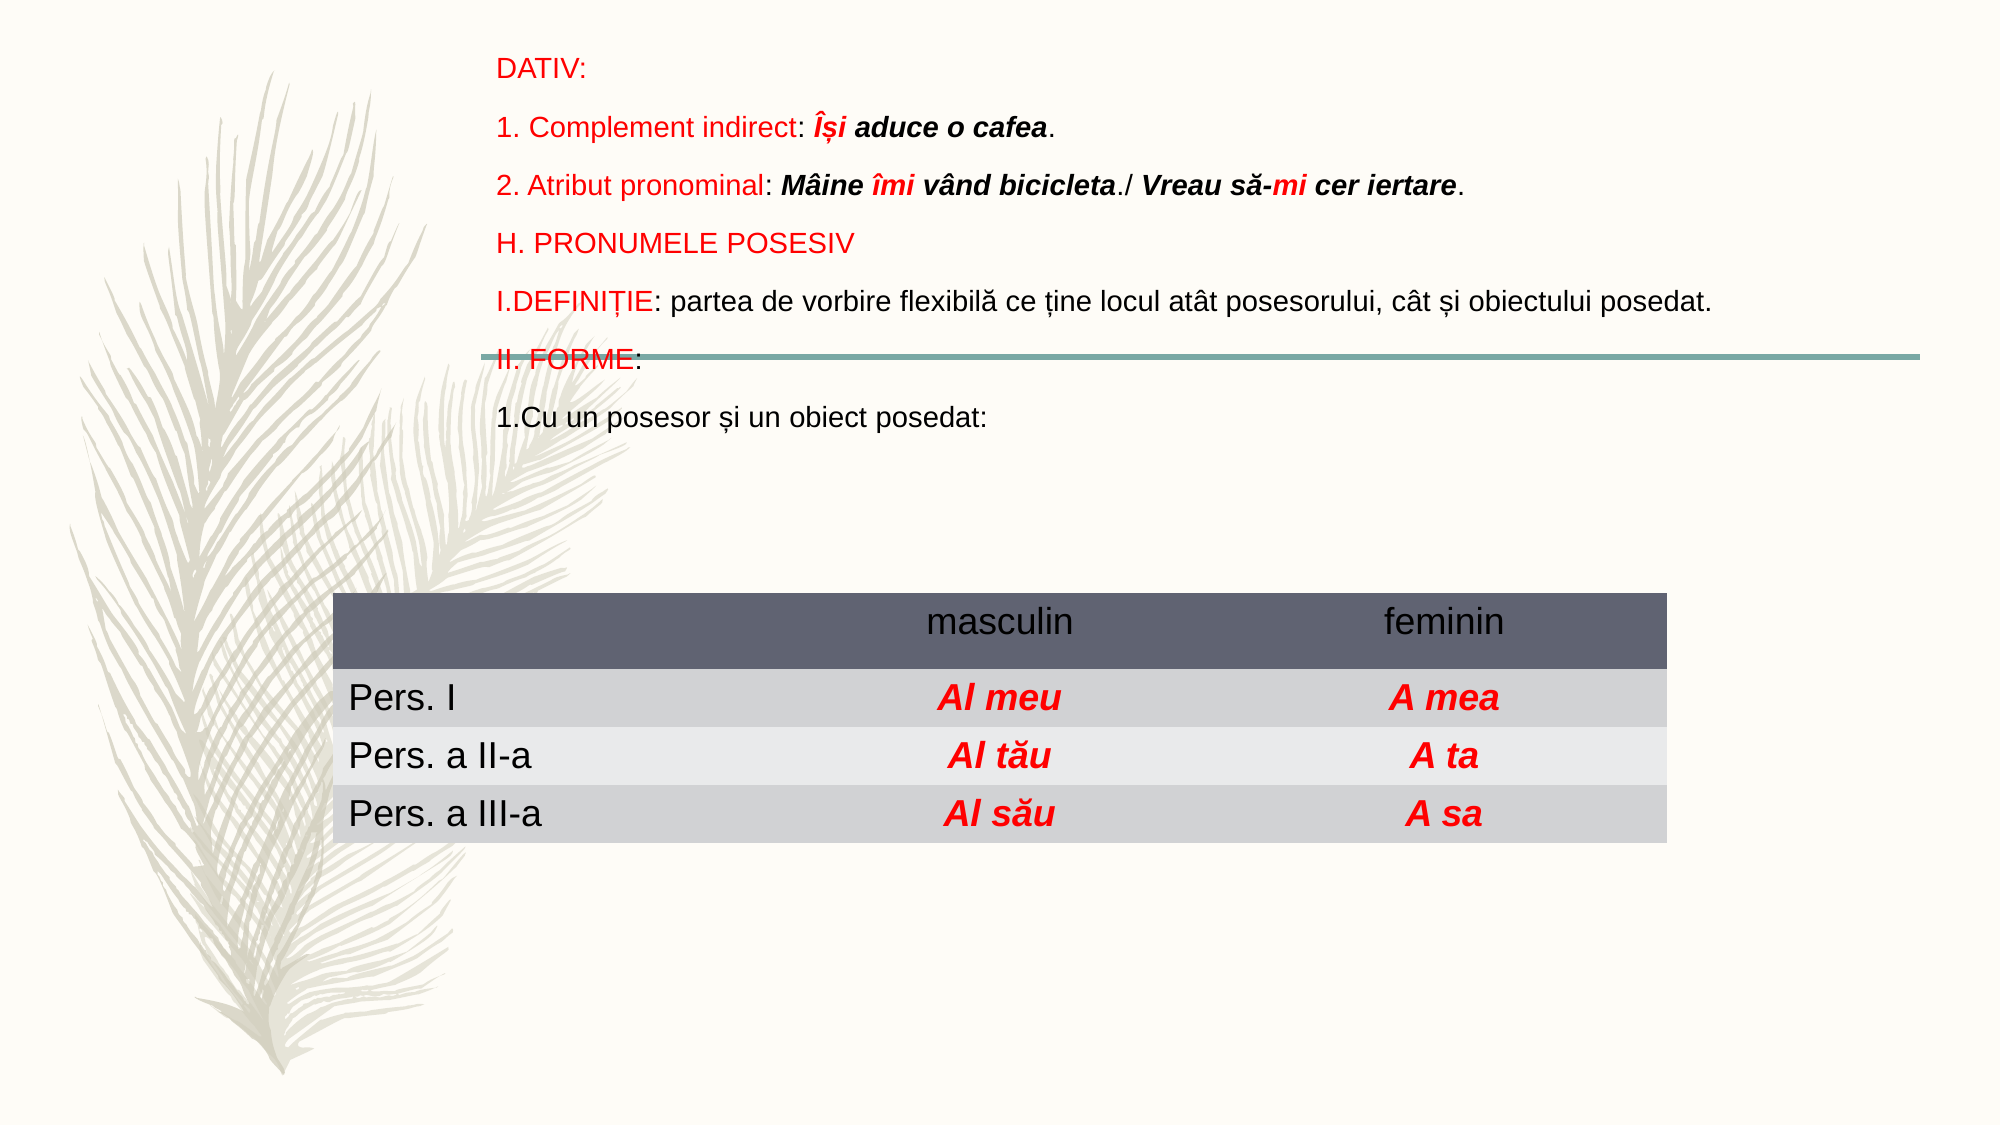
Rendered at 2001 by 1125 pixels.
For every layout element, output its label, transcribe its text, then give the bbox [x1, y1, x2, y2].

table_header [333, 593, 778, 669]
table_header feminin [1222, 593, 1667, 669]
table_cell Pers. I [333, 669, 778, 727]
table_cell A ta [1222, 727, 1667, 785]
table_cell Al tău [778, 727, 1222, 785]
table_cell Al meu [778, 669, 1222, 727]
table_cell Pers. a II-a [333, 727, 778, 785]
table_cell A sa [1222, 785, 1667, 843]
list DATIV: 1. Complement indirect: Își aduce o cafea. 2. Atribut pronominal: Mâine îmi vând bicicleta./ Vreau să-mi cer iertare. H. PRONUMELE POSESIV I.DEFINIȚIE: partea de vorbire flexibilă ce ține locul atât posesorului, cât și obiectului posedat. II. FORME: 1.Cu un posesor și un obiect posedat: [481, 38, 1920, 999]
table_cell Pers. a III-a [333, 785, 778, 843]
table_cell Al său [778, 785, 1222, 843]
table_header masculin [778, 593, 1222, 669]
table_cell A mea [1222, 669, 1667, 727]
